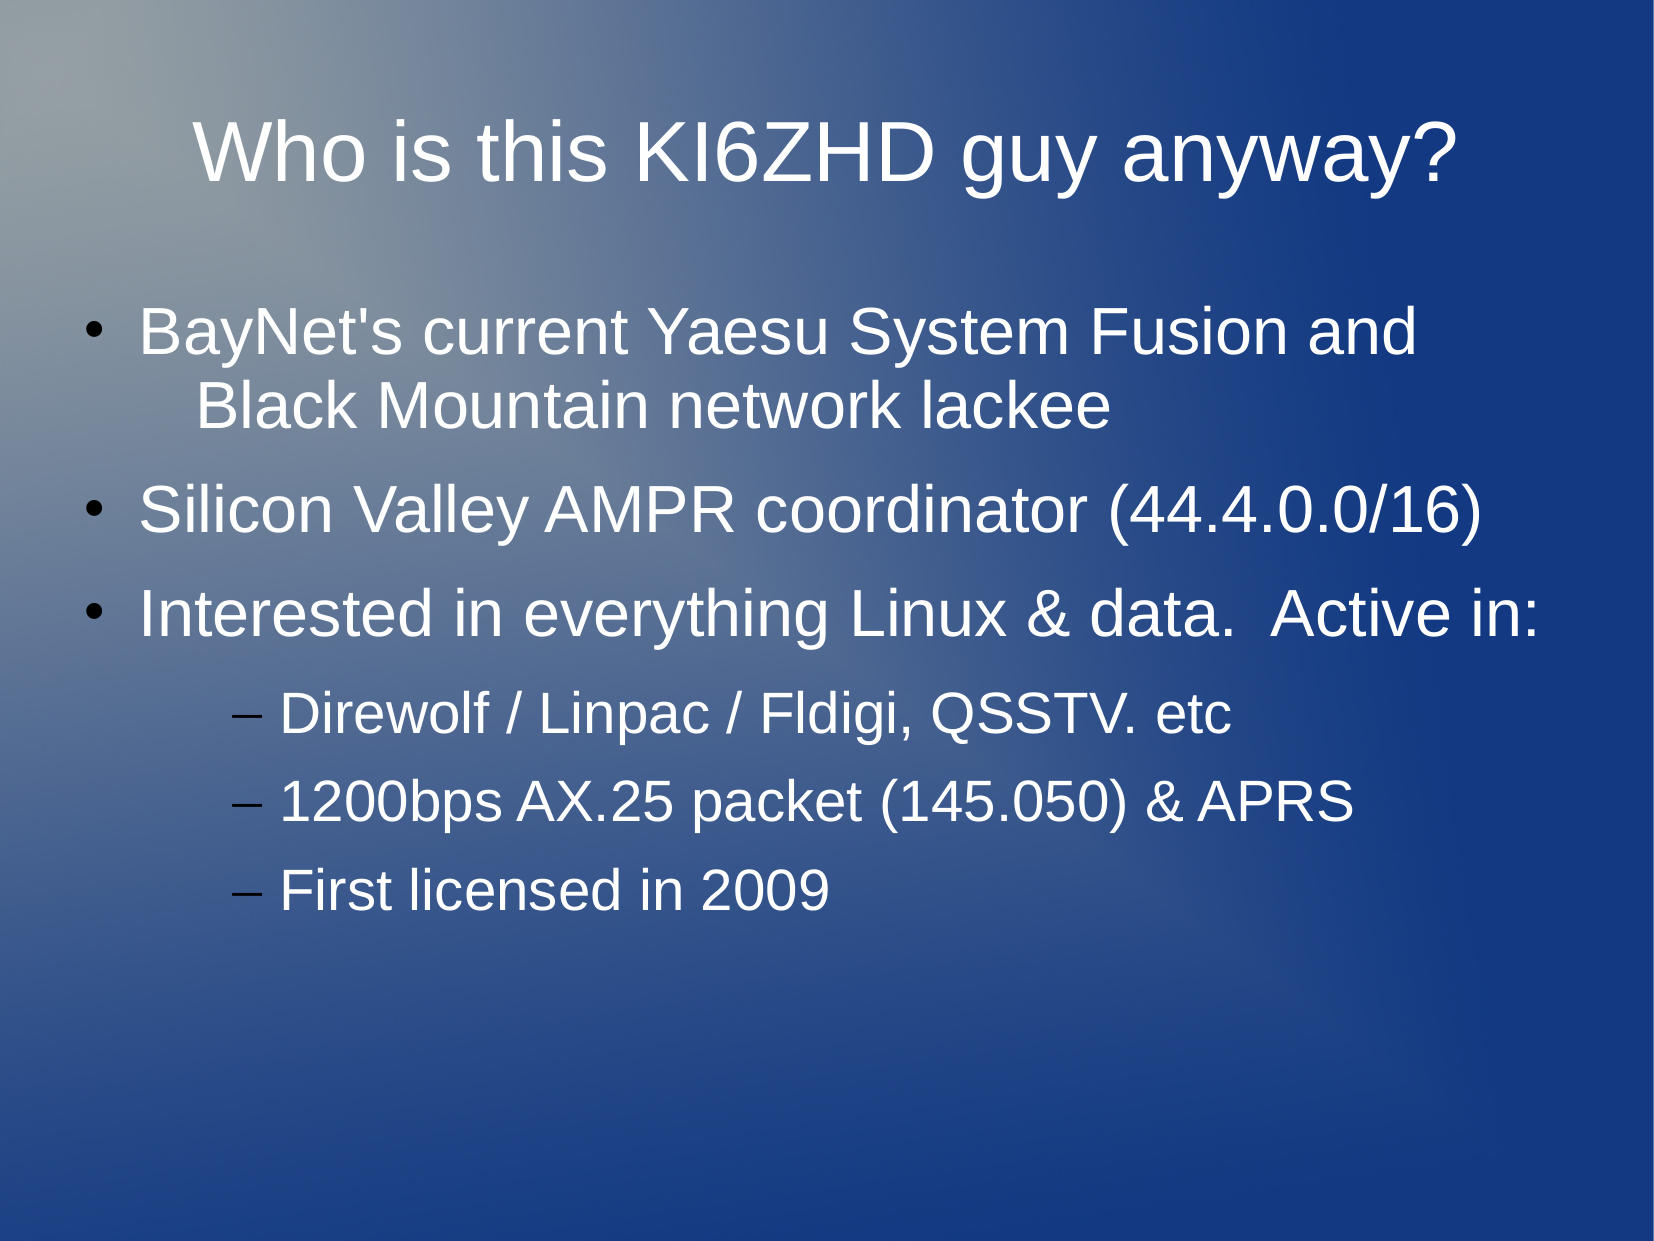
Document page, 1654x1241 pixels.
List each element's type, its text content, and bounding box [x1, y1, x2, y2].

list BayNet's current Yaesu System Fusion and Black Mountain network lackee Silicon Valley AMPR coordinator (44.4.0.0/16) Interested in everything Linux & data. Active in: Direwolf / Linpac / Fldigi, QSSTV. etc 1200bps AX.25 packet (145.050) & APRS First licensed in 2009 [82, 290, 1571, 1117]
picture [0, 0, 1654, 1241]
title Who is this KI6ZHD guy anyway? [82, 49, 1571, 257]
